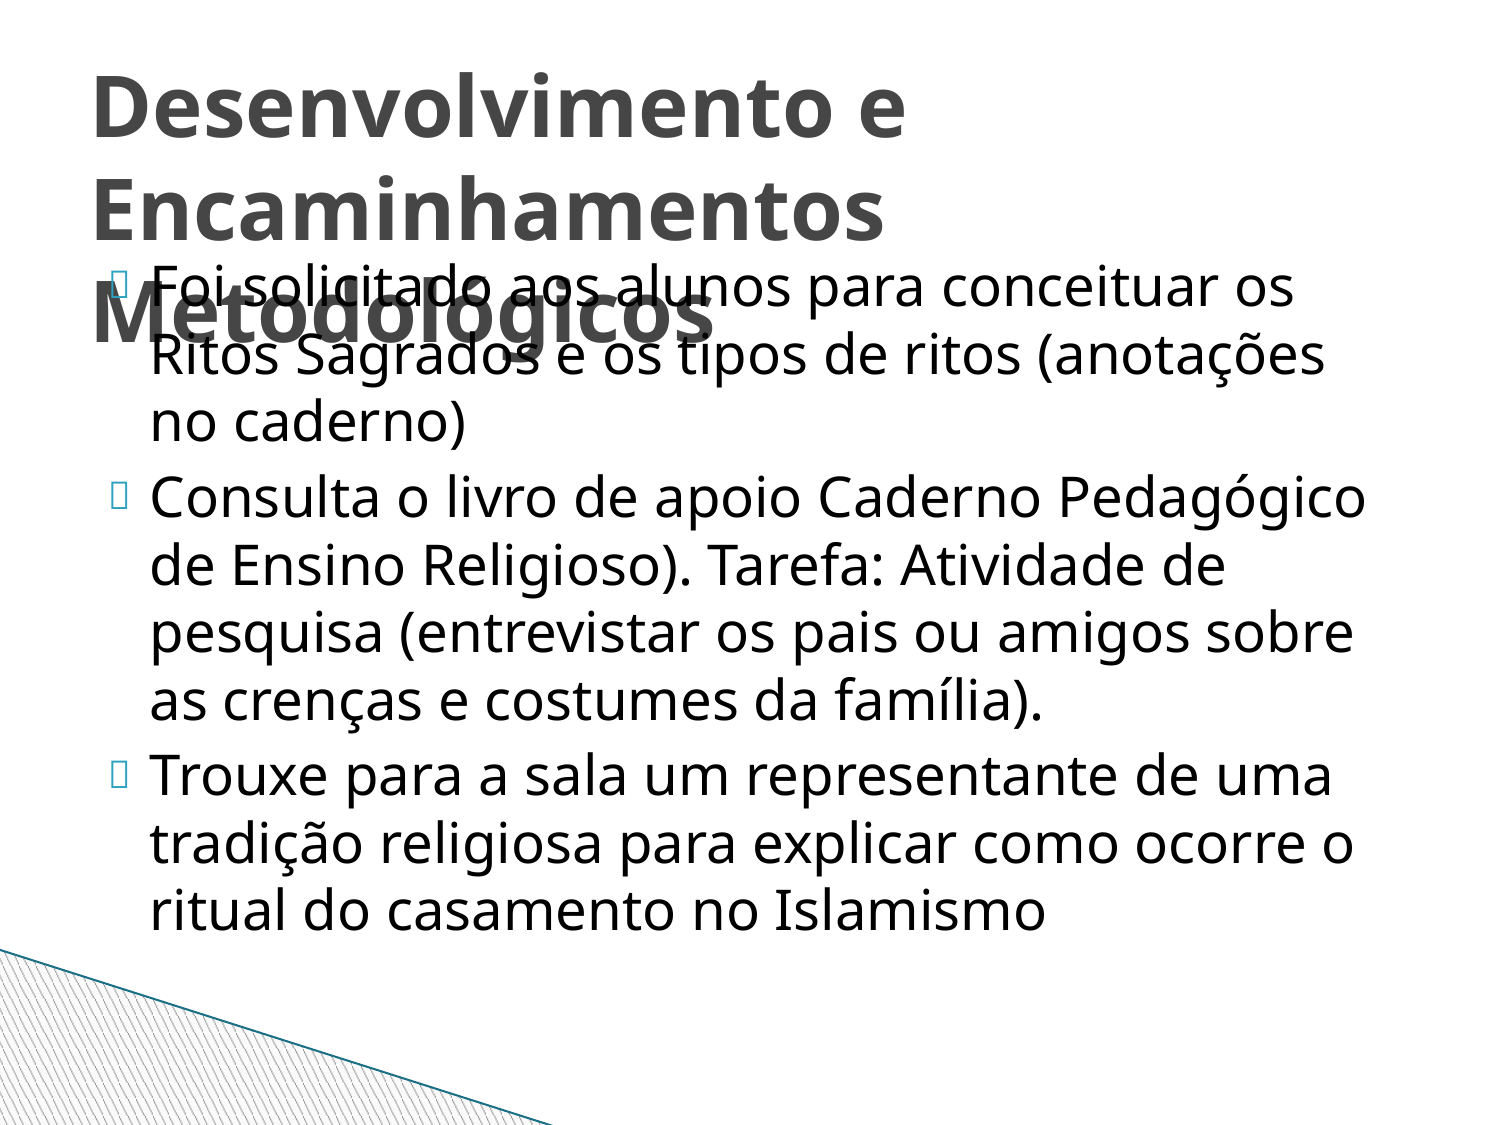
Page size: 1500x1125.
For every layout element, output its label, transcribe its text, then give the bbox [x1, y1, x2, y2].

picture [0, 952, 543, 1125]
title Desenvolvimento e Encaminhamentos Metodológicos [75, 45, 1425, 233]
list Foi solicitado aos alunos para conceituar os Ritos Sagrados e os tipos de ritos (anotações no caderno) Consulta o livro de apoio Caderno Pedagógico de Ensino Religioso). Tarefa: Atividade de pesquisa (entrevistar os pais ou amigos sobre as crenças e costumes da família). Trouxe para a sala um representante de uma tradição religiosa para explicar como ocorre o ritual do casamento no Islamismo [75, 243, 1425, 986]
